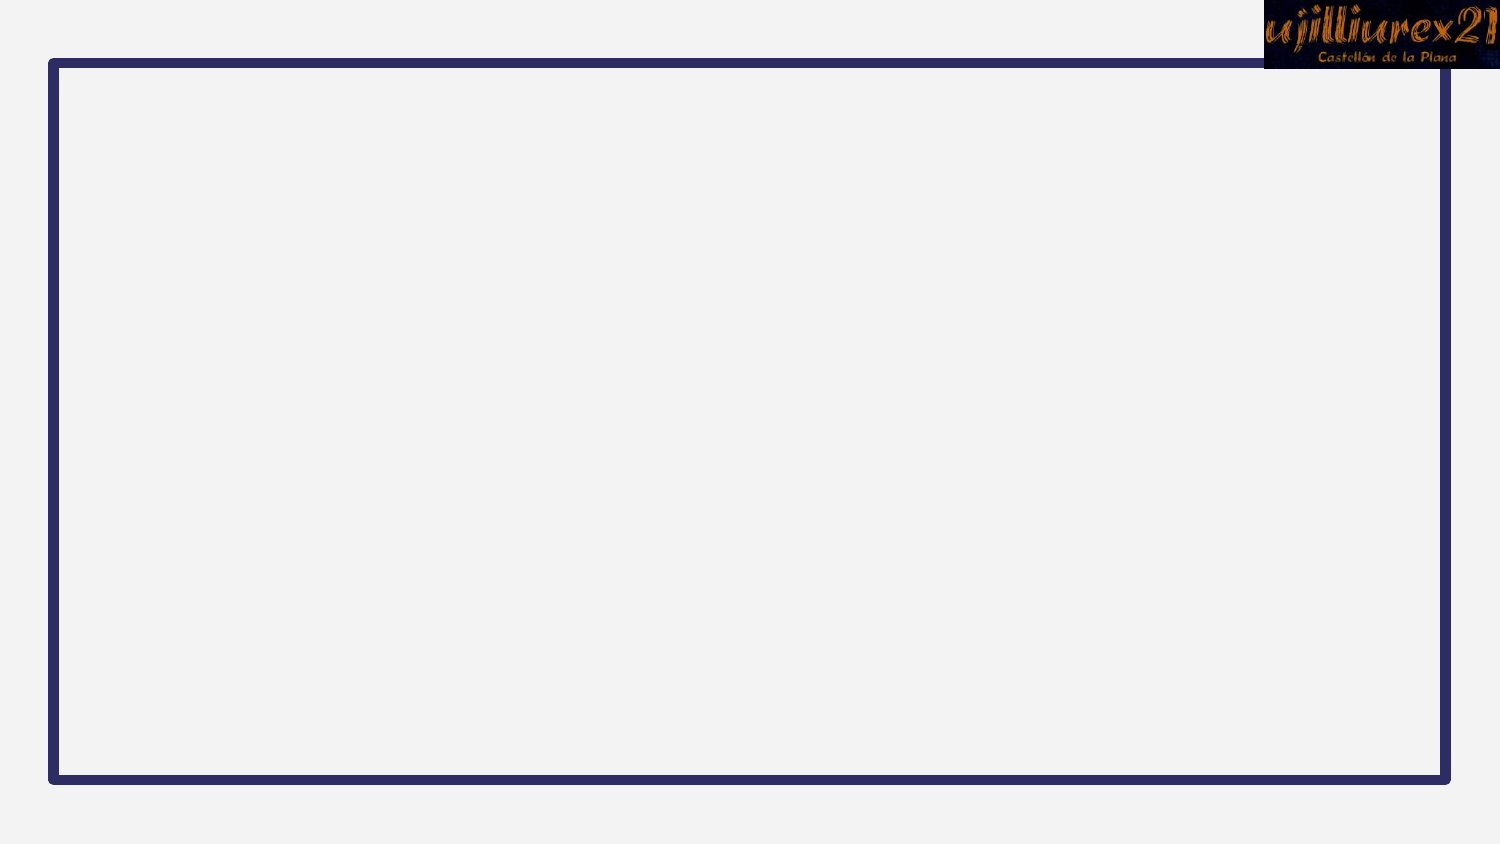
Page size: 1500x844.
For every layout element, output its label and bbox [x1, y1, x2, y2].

picture [1264, 0, 1500, 69]
